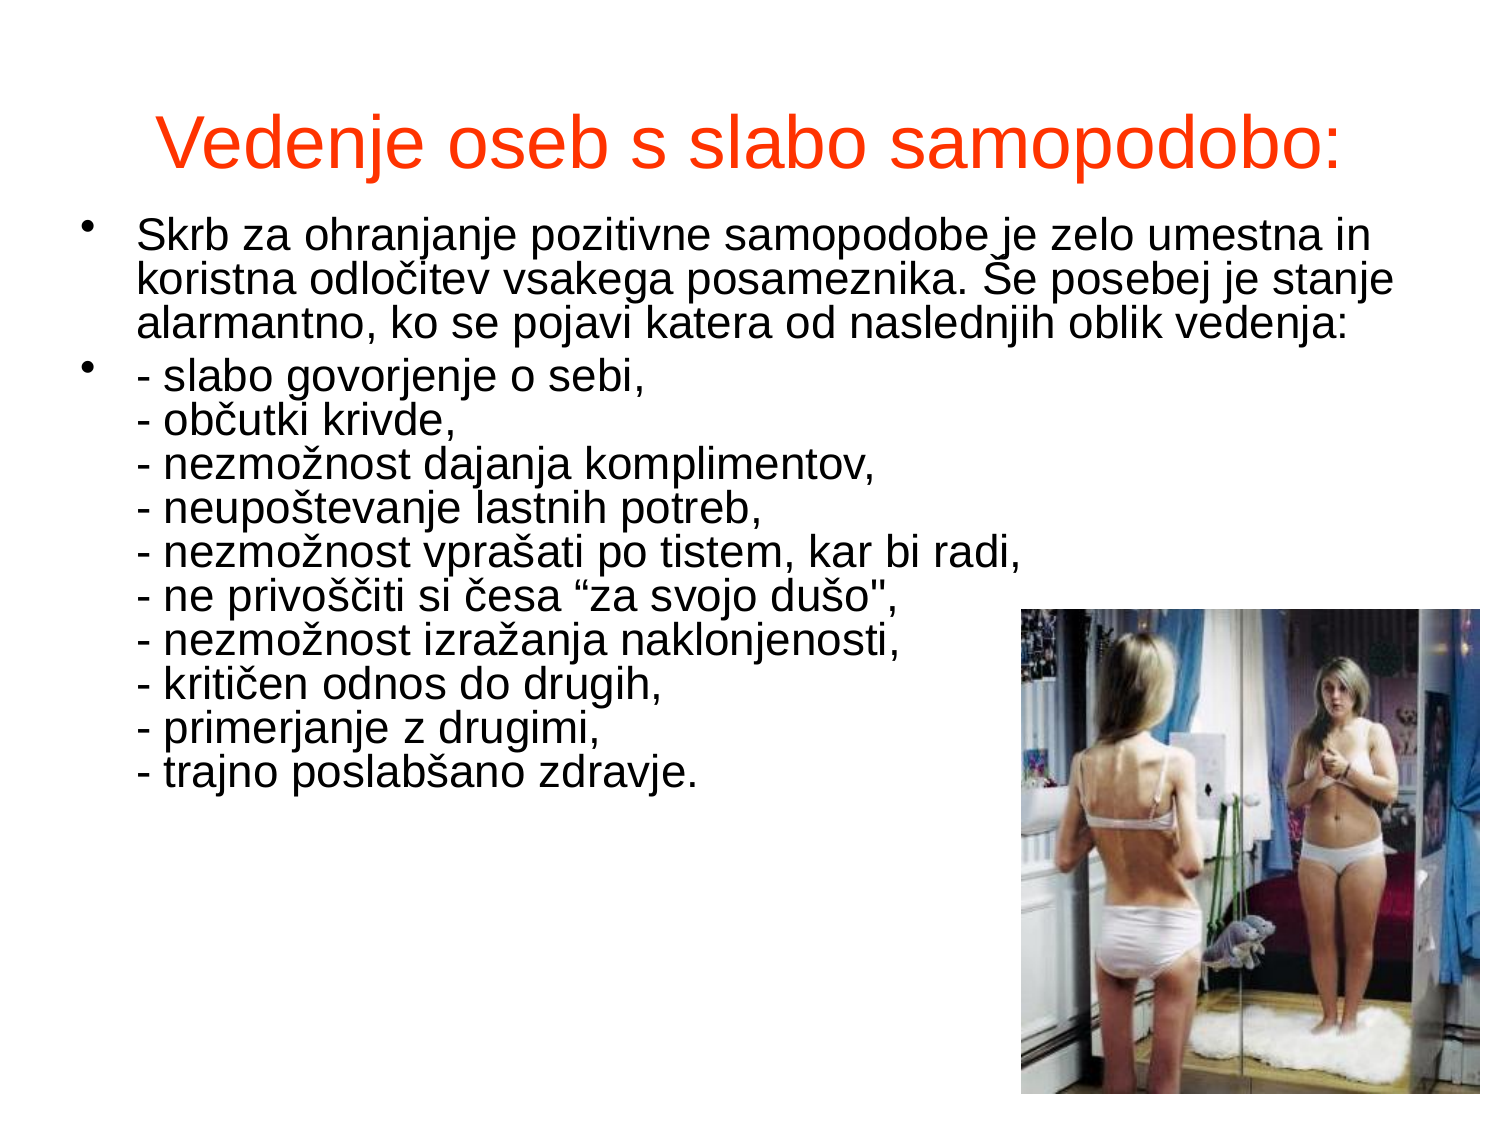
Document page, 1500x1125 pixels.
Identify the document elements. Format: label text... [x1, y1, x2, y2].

title Vedenje oseb s slabo samopodobo: [75, 45, 1425, 233]
picture [1021, 609, 1480, 1094]
list Skrb za ohranjanje pozitivne samopodobe je zelo umestna in koristna odločitev vsakega posameznika. Še posebej je stanje alarmantno, ko se pojavi katera od naslednjih oblik vedenja: - slabo govorjenje o sebi, - občutki krivde, - nezmožnost dajanja komplimentov, - neupoštevanje lastnih potreb, - nezmožnost vprašati po tistem, kar bi radi, - ne privoščiti si česa “za svojo dušo", - nezmožnost izražanja naklonjenosti, - kritičen odnos do drugih, - primerjanje z drugimi, - trajno poslabšano zdravje. [64, 208, 1415, 951]
